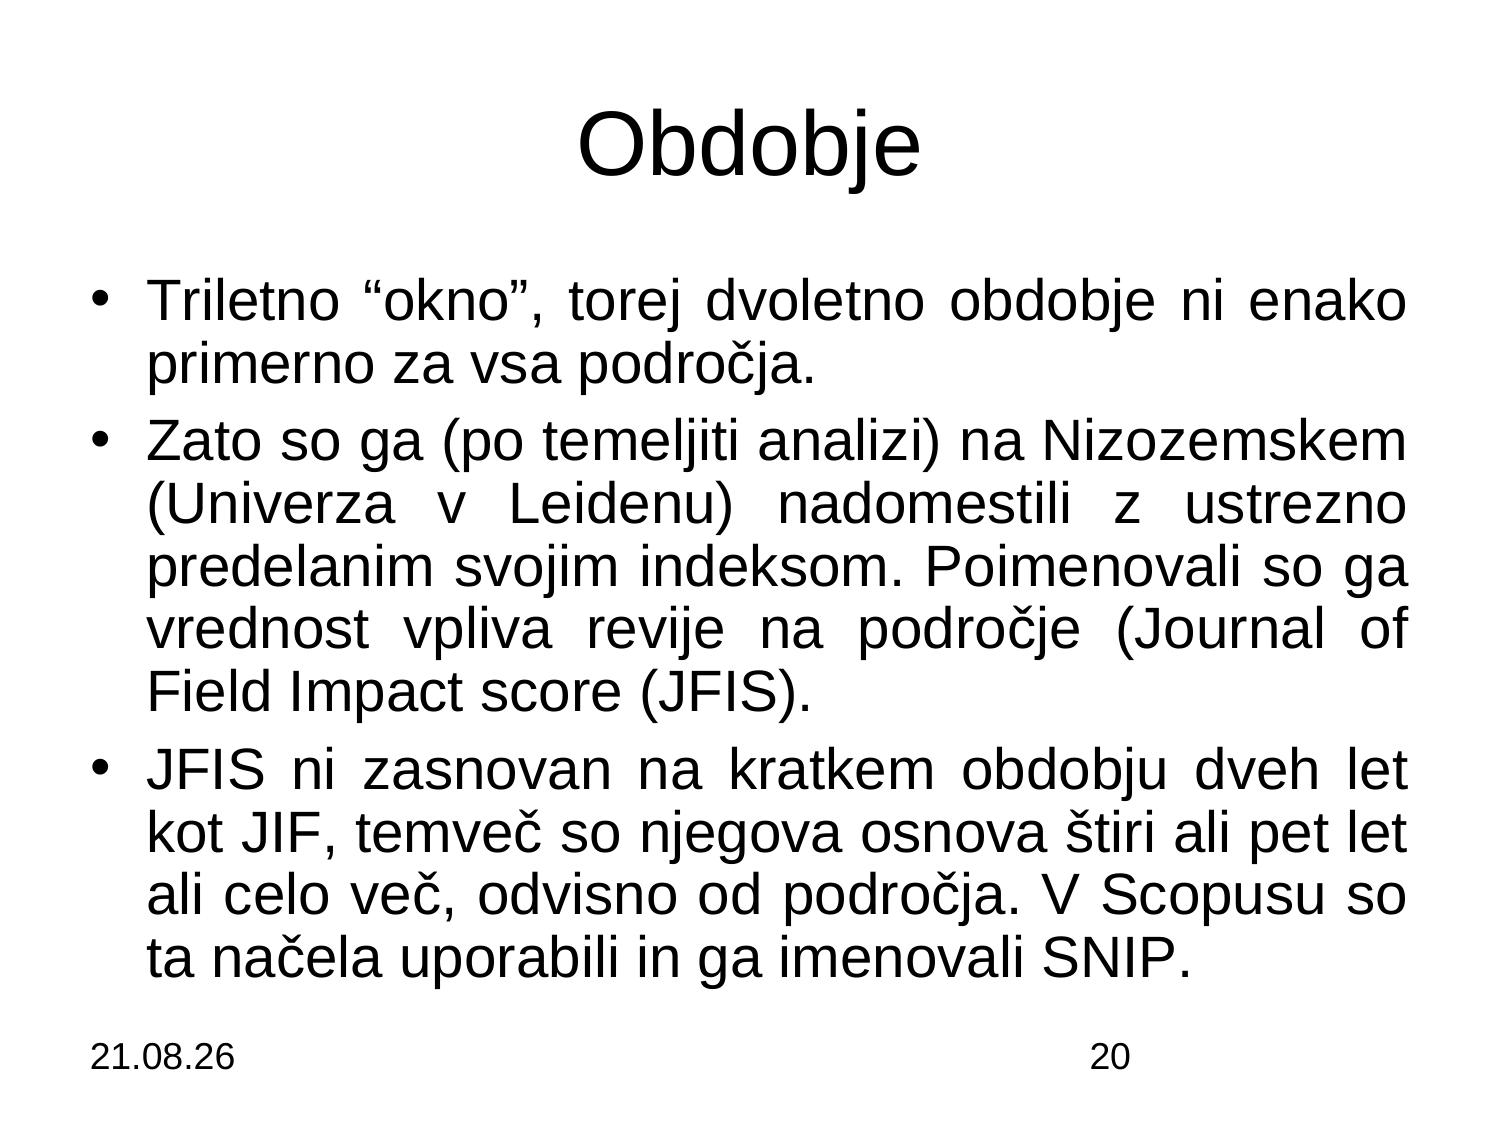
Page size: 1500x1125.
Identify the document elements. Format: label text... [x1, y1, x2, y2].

text_box Obdobje [75, 45, 1426, 233]
list Triletno “okno”, torej dvoletno obdobje ni enako primerno za vsa področja. Zato so ga (po temeljiti analizi) na Nizozemskem (Univerza v Leidenu) nadomestili z ustrezno predelanim svojim indeksom. Poimenovali so ga vrednost vpliva revije na področje (Journal of Field Impact score (JFIS). JFIS ni zasnovan na kratkem obdobju dveh let kot JIF, temveč so njegova osnova štiri ali pet let ali celo več, odvisno od področja. V Scopusu so ta načela uporabili in ga imenovali SNIP. [75, 262, 1426, 1006]
